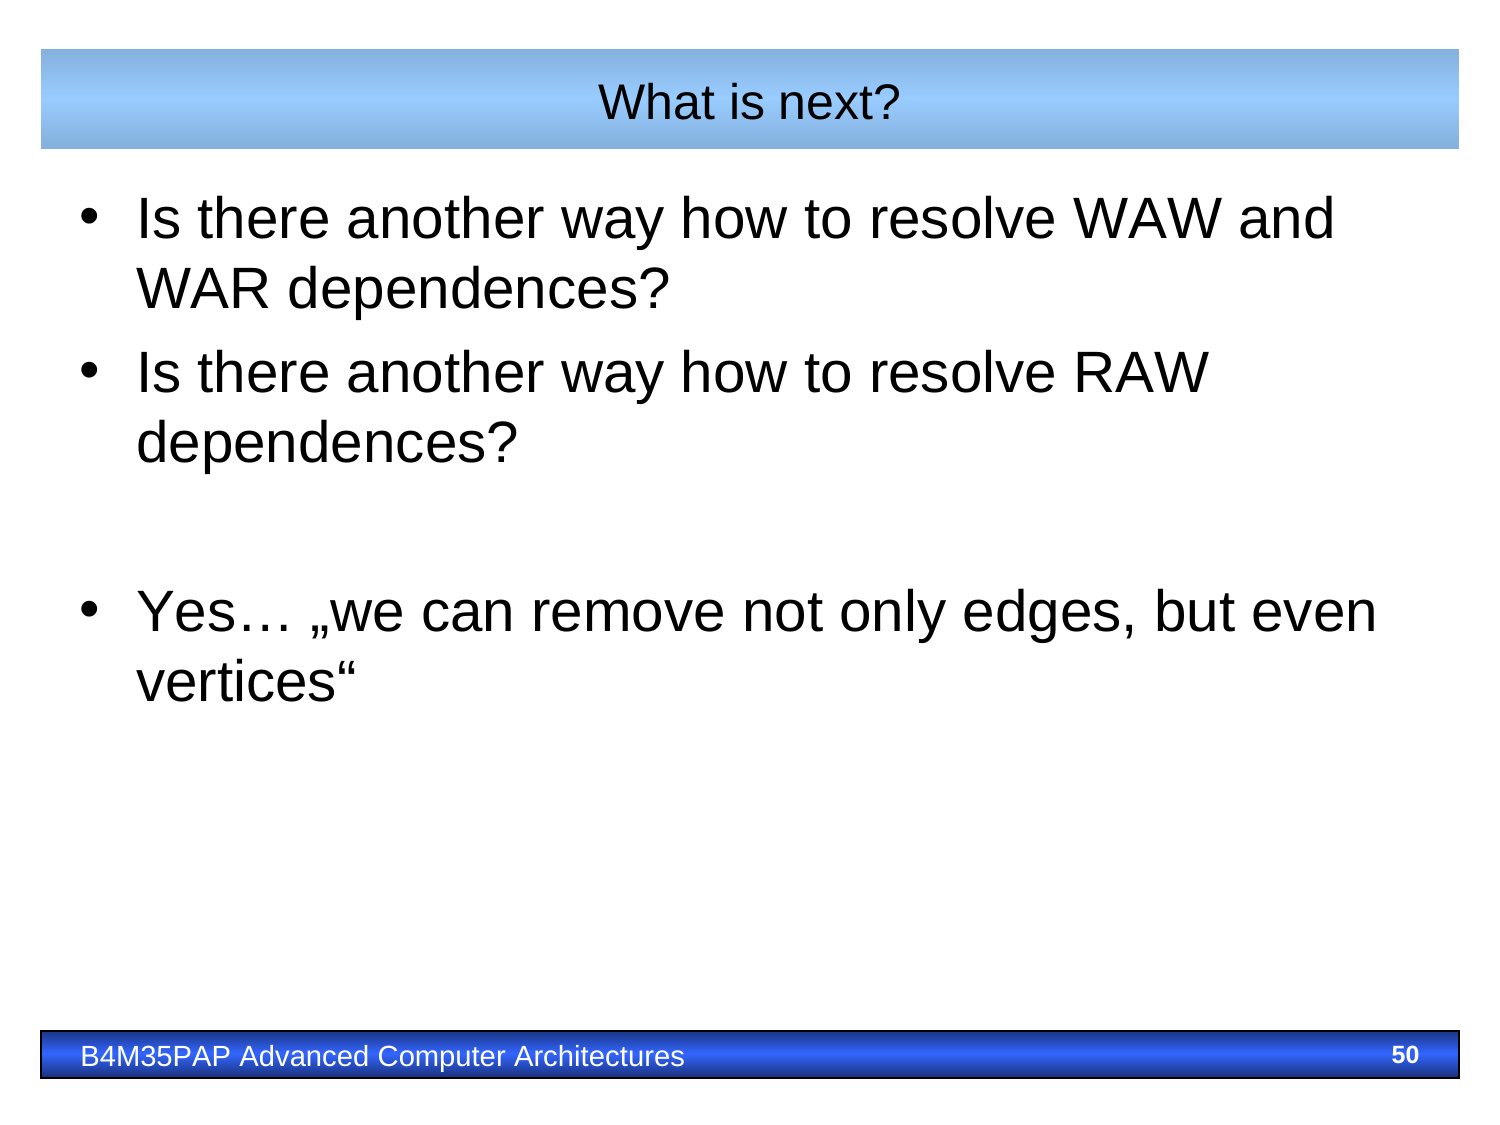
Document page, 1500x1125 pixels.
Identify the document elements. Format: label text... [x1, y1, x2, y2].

title What is next? [41, 49, 1459, 149]
list Is there another way how to resolve WAW and WAR dependences? Is there another way how to resolve RAW dependences? Yes… „we can remove not only edges, but even vertices“ [64, 172, 1459, 1000]
